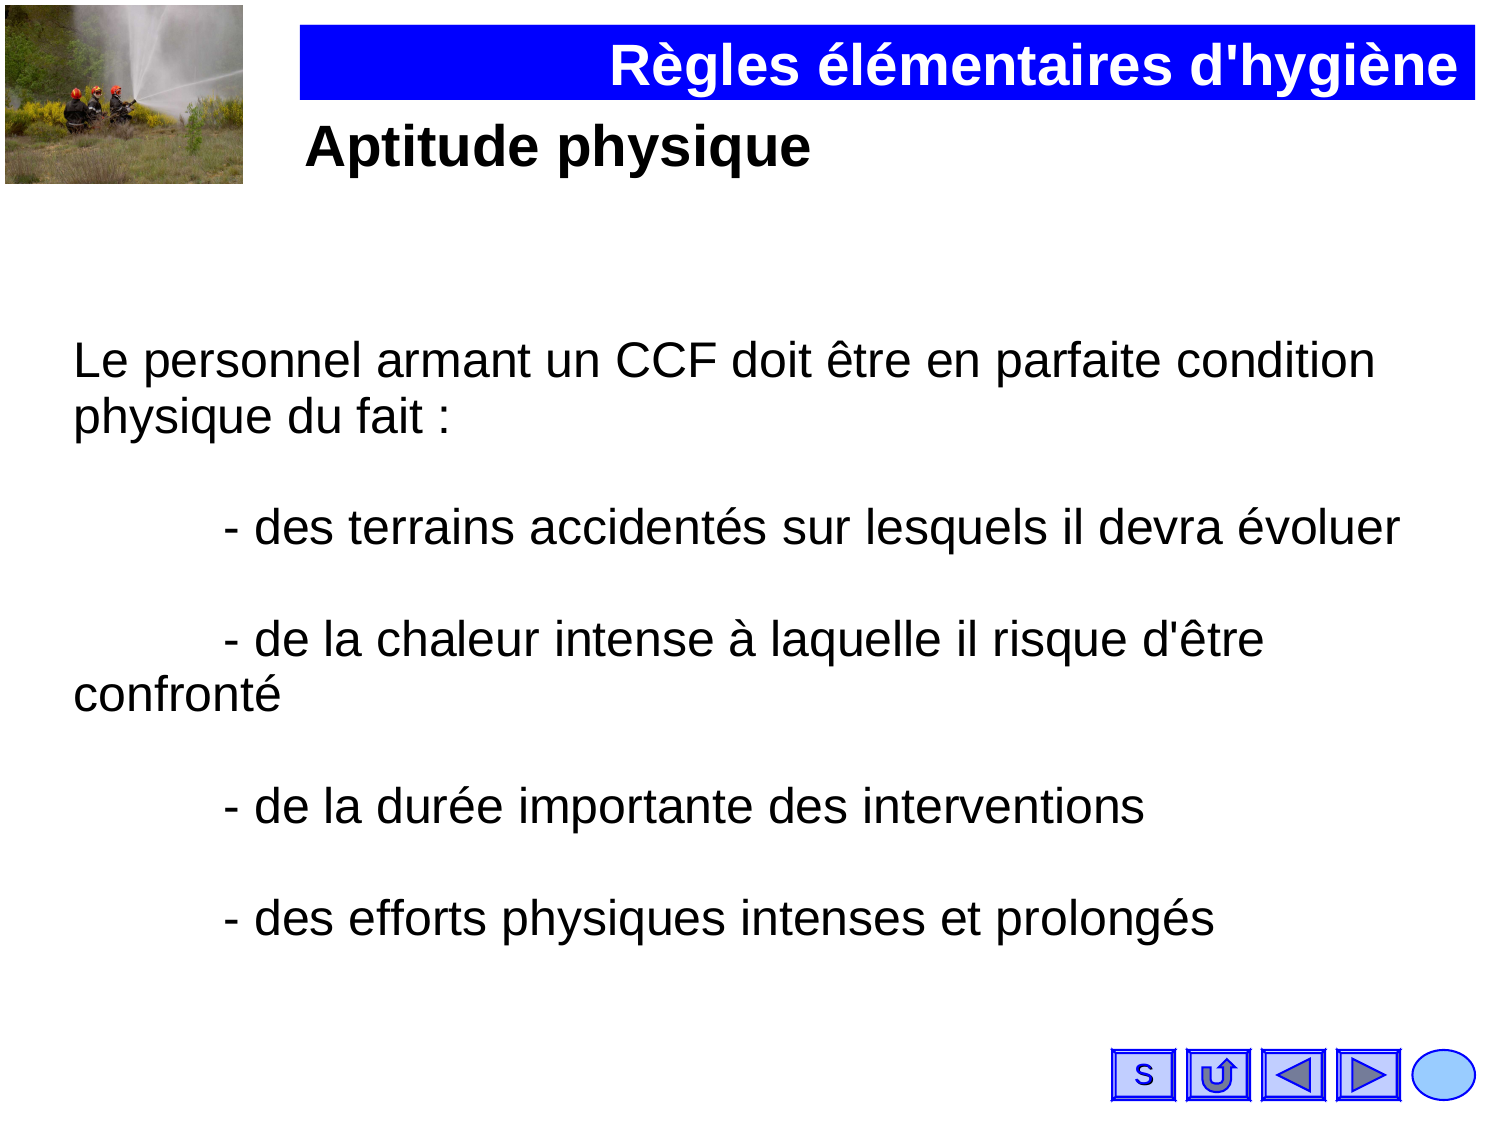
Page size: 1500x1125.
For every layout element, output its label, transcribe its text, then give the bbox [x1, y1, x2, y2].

text_box Règles élémentaires d'hygiène [300, 24, 1476, 100]
text_box Aptitude physique [289, 106, 904, 188]
picture [5, 5, 243, 184]
text_box [1412, 1049, 1476, 1101]
text_box Le personnel armant un CCF doit être en parfaite condition physique du fait : - des terrains accidentés sur lesquels il devra évoluer - de la chaleur intense à laquelle il risque d'être confronté - de la durée importante des interventions - des efforts physiques intenses et prolongés [59, 324, 1447, 953]
